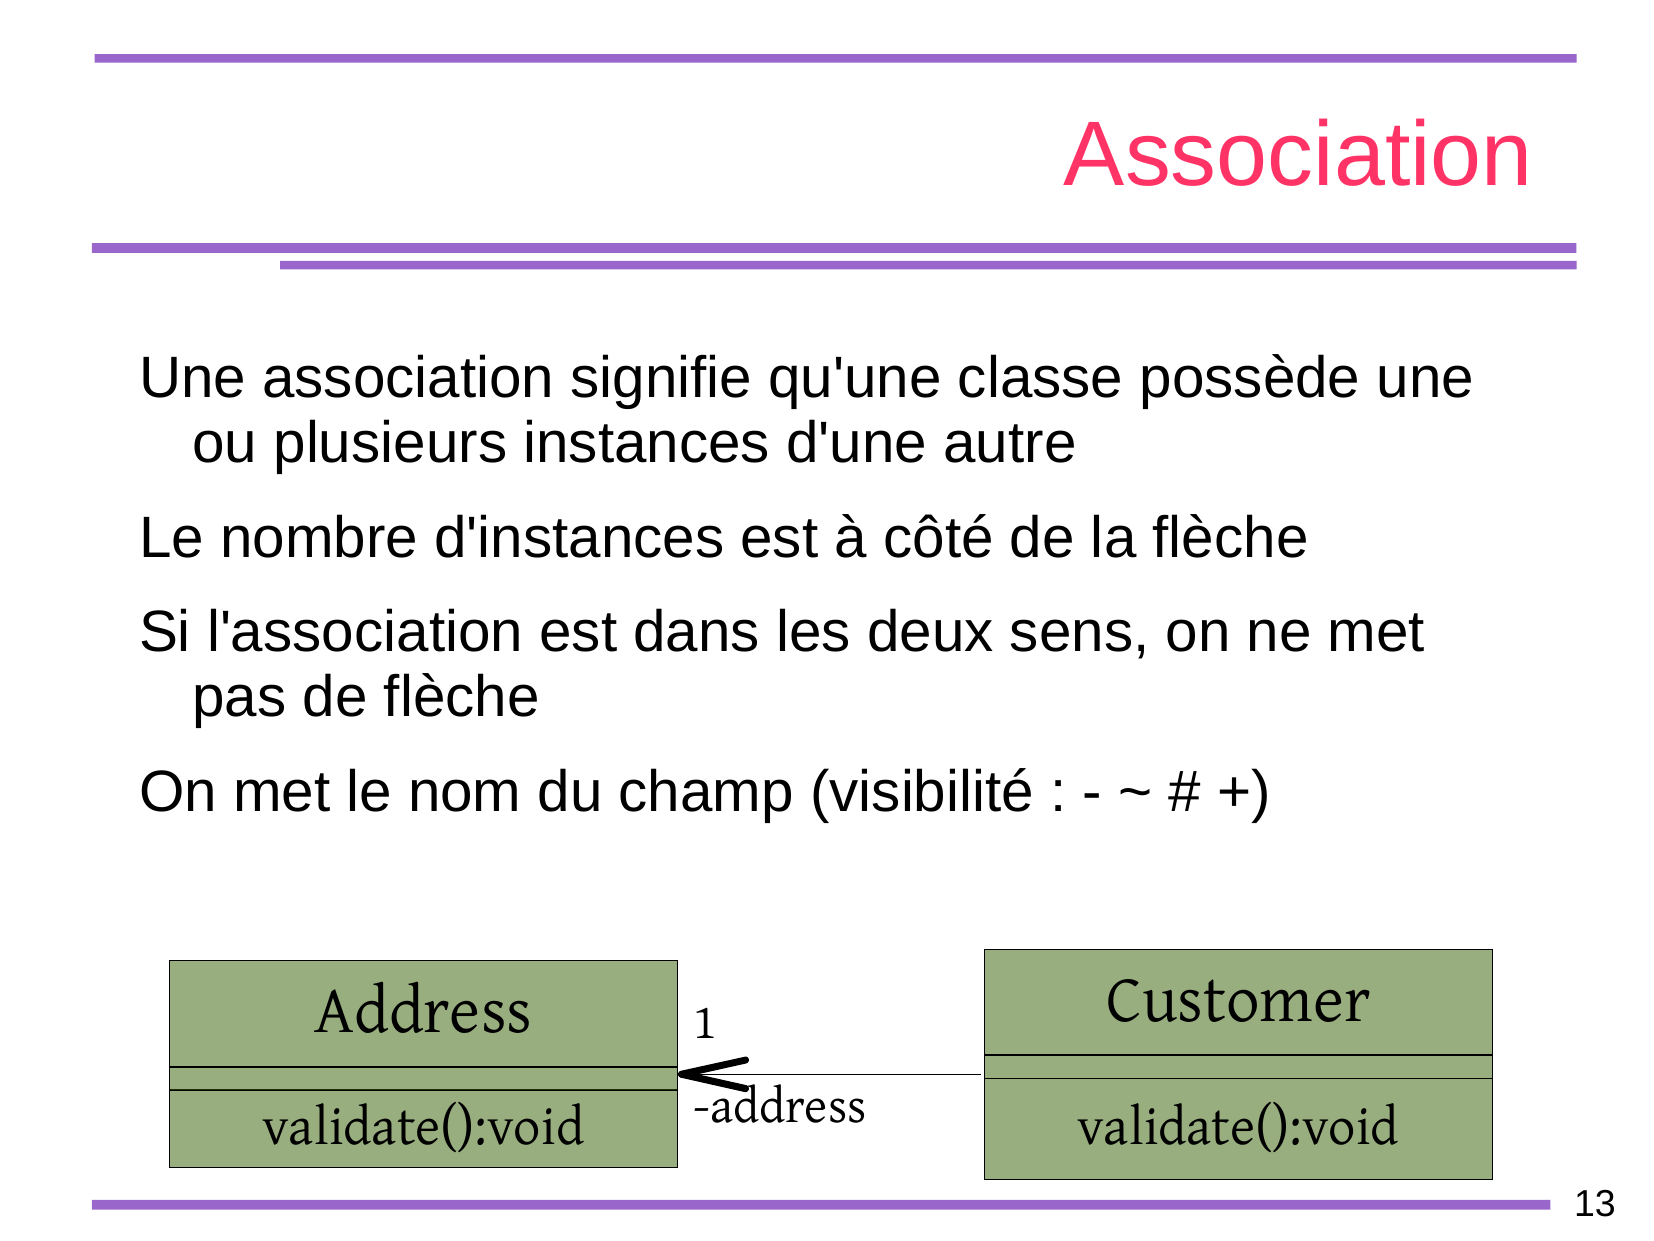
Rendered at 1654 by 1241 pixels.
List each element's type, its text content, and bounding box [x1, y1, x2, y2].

text_box validate():void [984, 1079, 1493, 1180]
text_box validate():void [169, 1091, 678, 1168]
list Une association signifie qu'une classe possède une ou plusieurs instances d'une autre Le nombre d'instances est à côté de la flèche Si l'association est dans les deux sens, on ne met pas de flèche On met le nom du champ (visibilité : - ~ # +) [121, 344, 1534, 1154]
text_box [984, 1055, 1493, 1079]
text_box 1 [693, 996, 747, 1055]
text_box -address [693, 1079, 923, 1138]
title Association [121, 49, 1534, 257]
text_box Address [169, 960, 678, 1067]
text_box [169, 1067, 678, 1091]
text_box Customer [984, 949, 1493, 1055]
